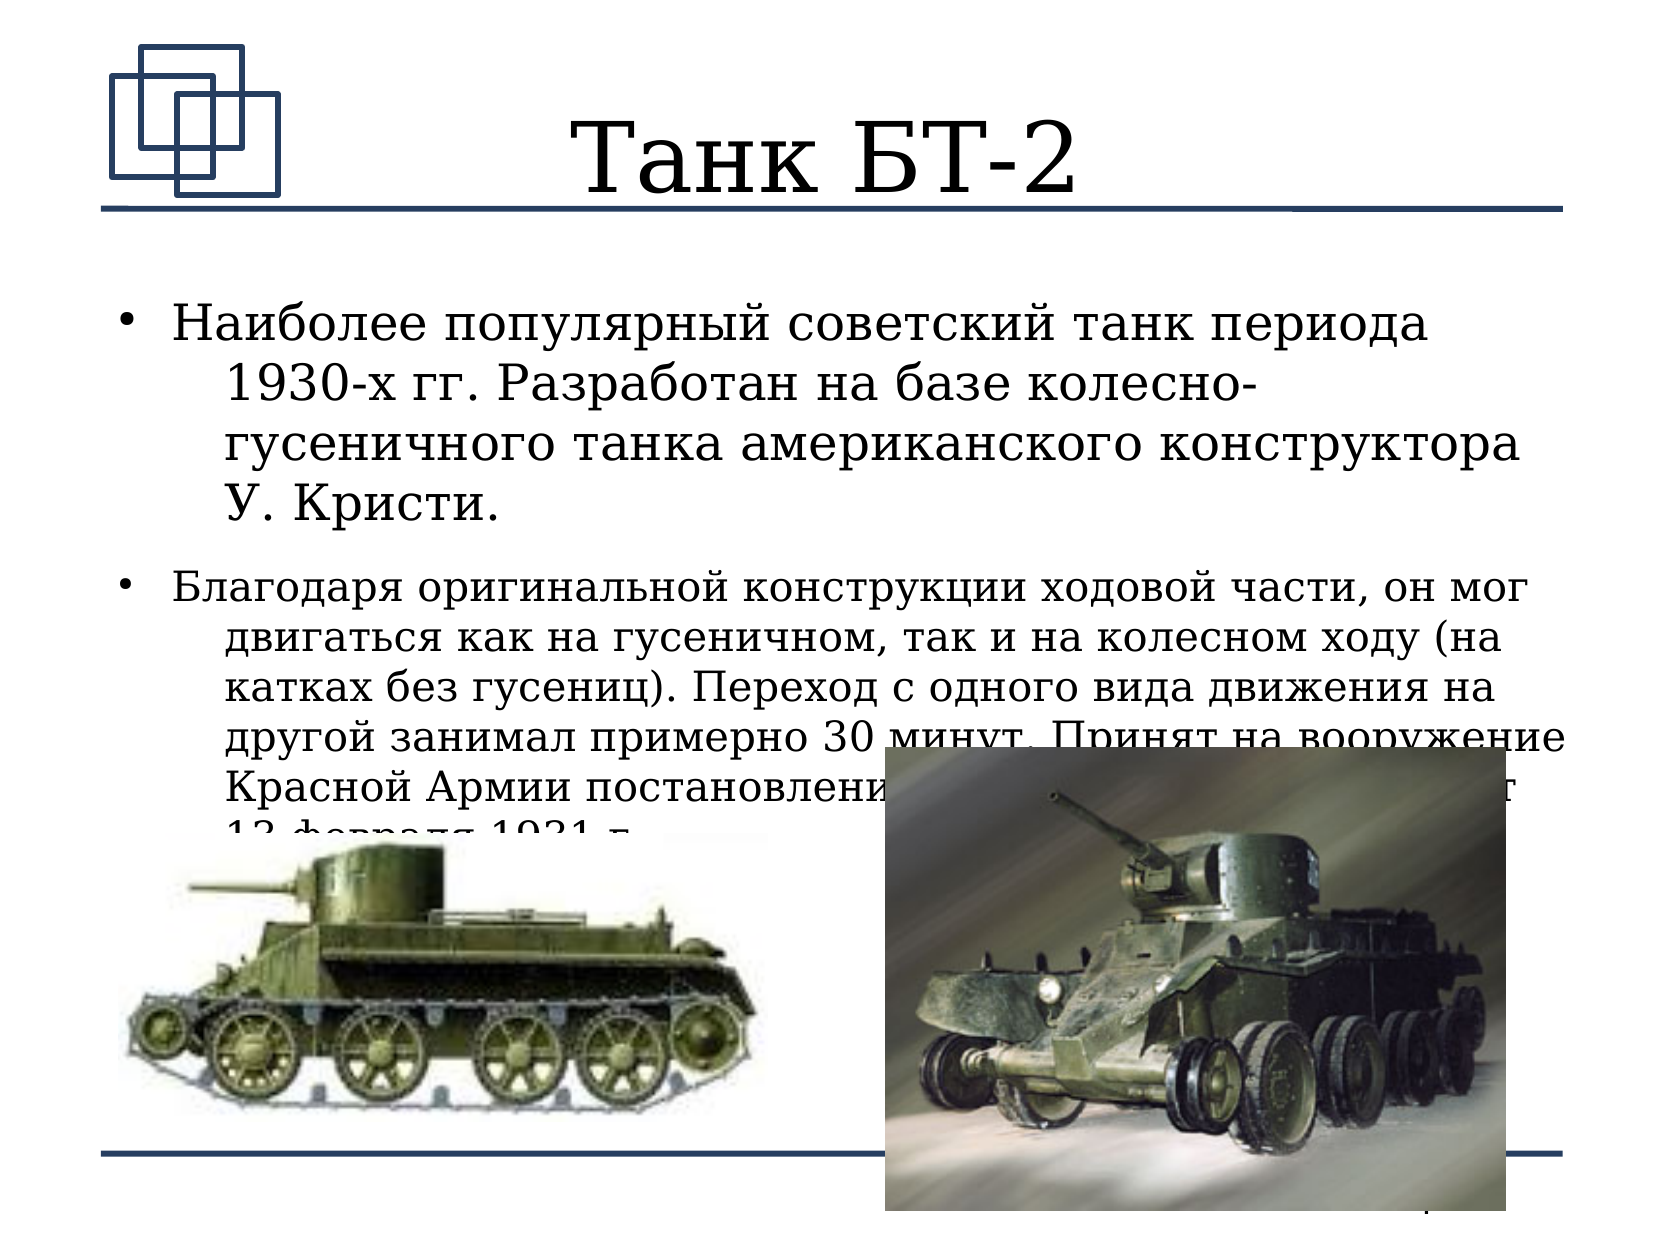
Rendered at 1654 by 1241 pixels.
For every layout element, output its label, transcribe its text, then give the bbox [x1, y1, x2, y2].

title Танк БТ-2 [82, 49, 1571, 257]
picture [118, 833, 768, 1123]
picture [885, 747, 1506, 1211]
list Наиболее популярный советский танк периода 1930-х гг. Разработан на базе колесно-гусеничного танка американского конструктора У. Кристи. Благодаря оригинальной конструкции ходовой части, он мог двигаться как на гусеничном, так и на колесном ходу (на катках без гусениц). Переход с одного вида движения на другой занимал примерно 30 минут. Принят на вооружение Красной Армии постановлением Реввоенсоветом СССР от 13 февраля 1931 г. [82, 290, 1571, 1109]
